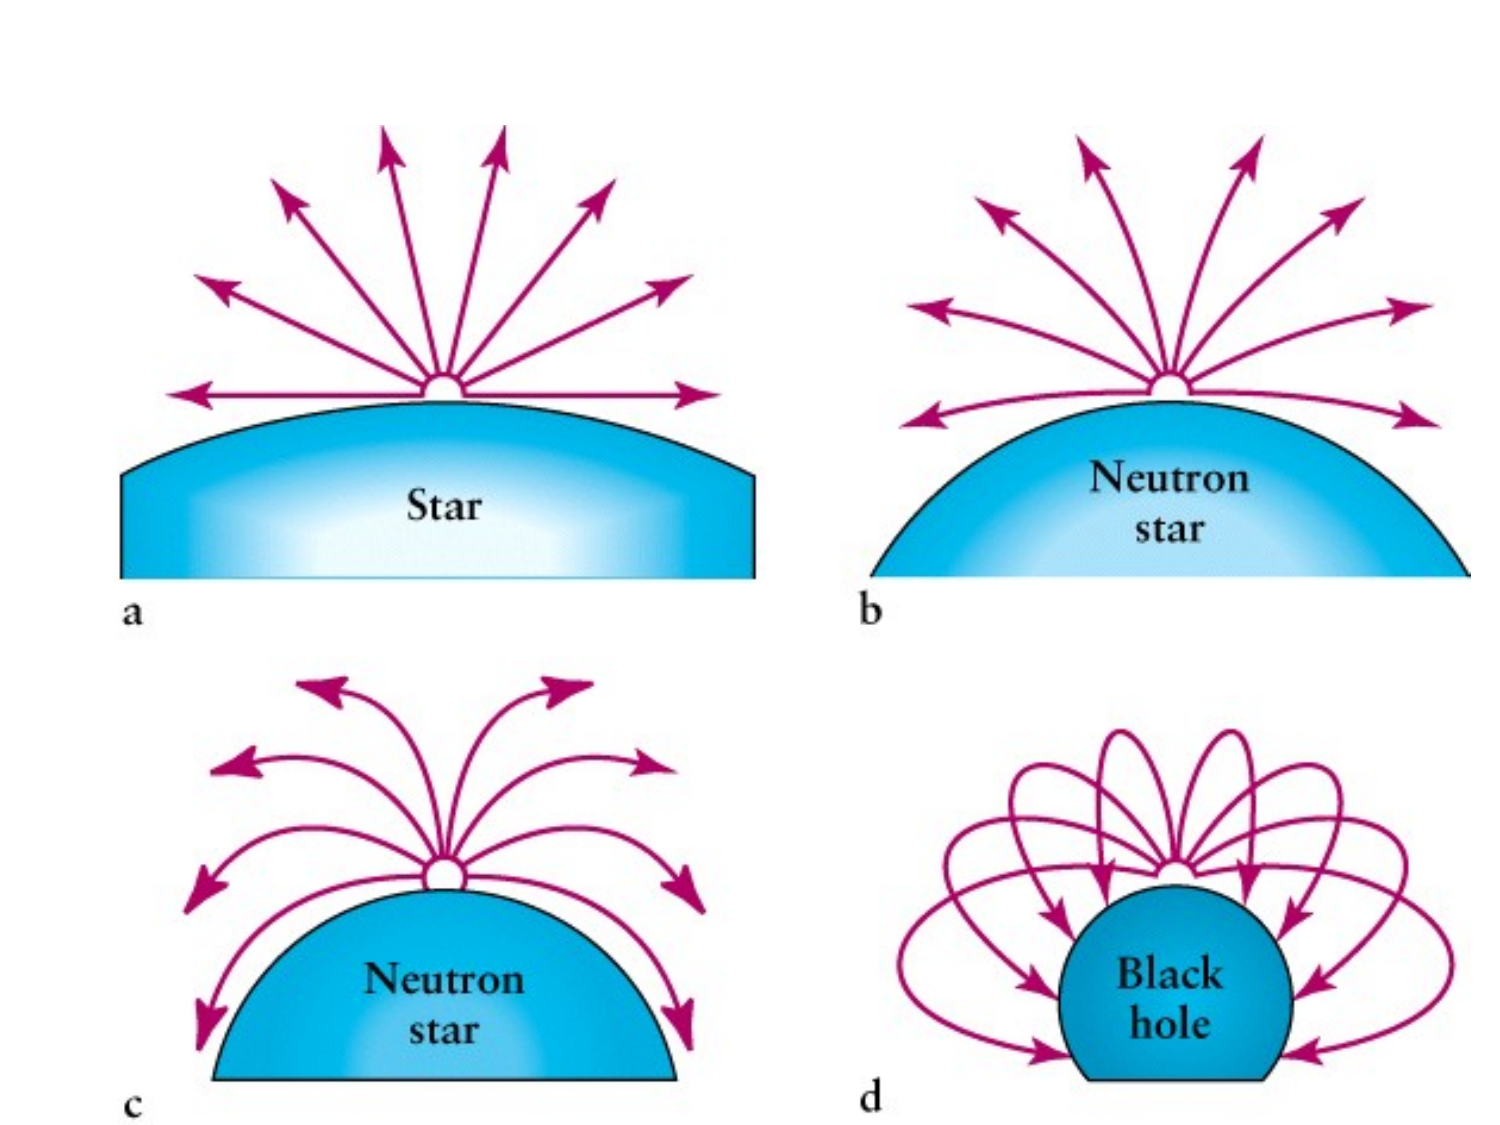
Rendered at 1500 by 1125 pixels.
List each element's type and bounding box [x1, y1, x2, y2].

picture [42, 125, 1471, 1125]
